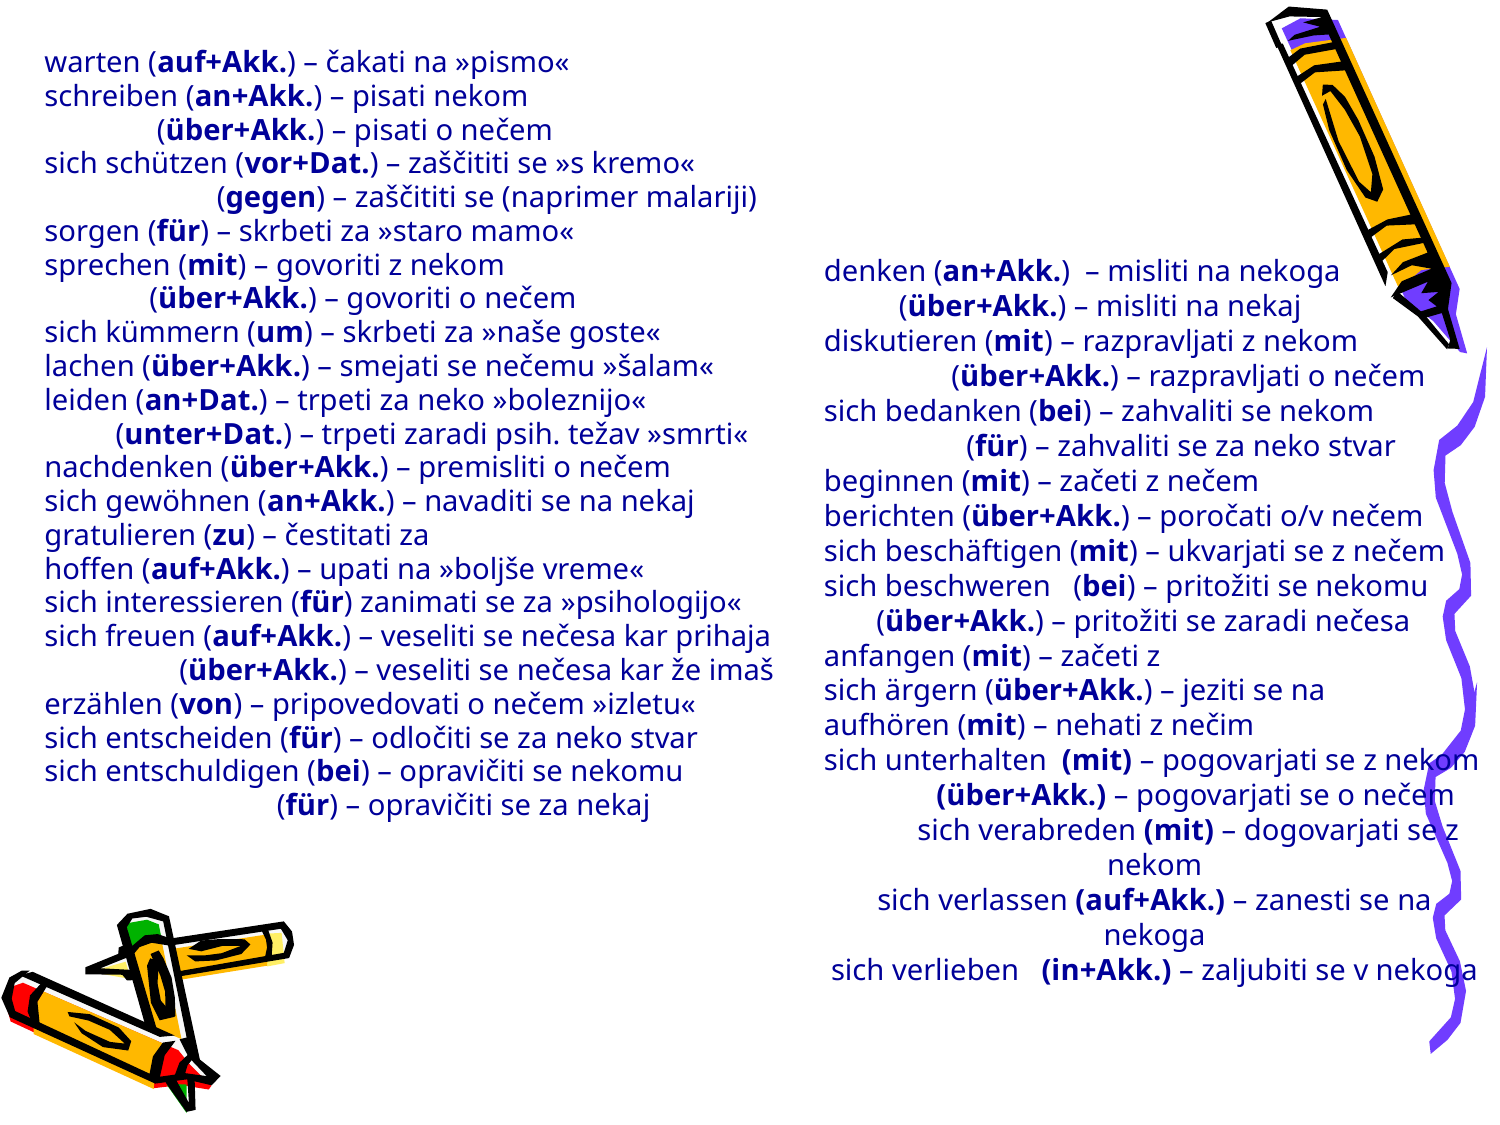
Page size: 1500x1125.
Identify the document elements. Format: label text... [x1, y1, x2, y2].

text_box denken (an+Akk.) – misliti na nekoga (über+Akk.) – misliti na nekaj diskutieren (mit) – razpravljati z nekom (über+Akk.) – razpravljati o nečem sich bedanken (bei) – zahvaliti se nekom (für) – zahvaliti se za neko stvar beginnen (mit) – začeti z nečem berichten (über+Akk.) – poročati o/v nečem sich beschäftigen (mit) – ukvarjati se z nečem sich beschweren (bei) – pritožiti se nekomu (über+Akk.) – pritožiti se zaradi nečesa anfangen (mit) – začeti z sich ärgern (über+Akk.) – jeziti se na aufhören (mit) – nehati z nečim sich unterhalten (mit) – pogovarjati se z nekom (über+Akk.) – pogovarjati se o nečem sich verabreden (mit) – dogovarjati se z nekom sich verlassen (auf+Akk.) – zanesti se na nekoga sich verlieben (in+Akk.) – zaljubiti se v nekoga [809, 244, 1500, 994]
list warten (auf+Akk.) – čakati na »pismo« schreiben (an+Akk.) – pisati nekom (über+Akk.) – pisati o nečem sich schützen (vor+Dat.) – zaščititi se »s kremo« (gegen) – zaščititi se (naprimer malariji) sorgen (für) – skrbeti za »staro mamo« sprechen (mit) – govoriti z nekom (über+Akk.) – govoriti o nečem sich kümmern (um) – skrbeti za »naše goste« lachen (über+Akk.) – smejati se nečemu »šalam« leiden (an+Dat.) – trpeti za neko »boleznijo« (unter+Dat.) – trpeti zaradi psih. težav »smrti« nachdenken (über+Akk.) – premisliti o nečem sich gewöhnen (an+Akk.) – navaditi se na nekaj gratulieren (zu) – čestitati za hoffen (auf+Akk.) – upati na »boljše vreme« sich interessieren (für) zanimati se za »psihologijo« sich freuen (auf+Akk.) – veseliti se nečesa kar prihaja (über+Akk.) – veseliti se nečesa kar že imaš erzählen (von) – pripovedovati o nečem »izletu« sich entscheiden (für) – odločiti se za neko stvar sich entschuldigen (bei) – opravičiti se nekomu (für) – opravičiti se za nekaj [29, 42, 833, 988]
